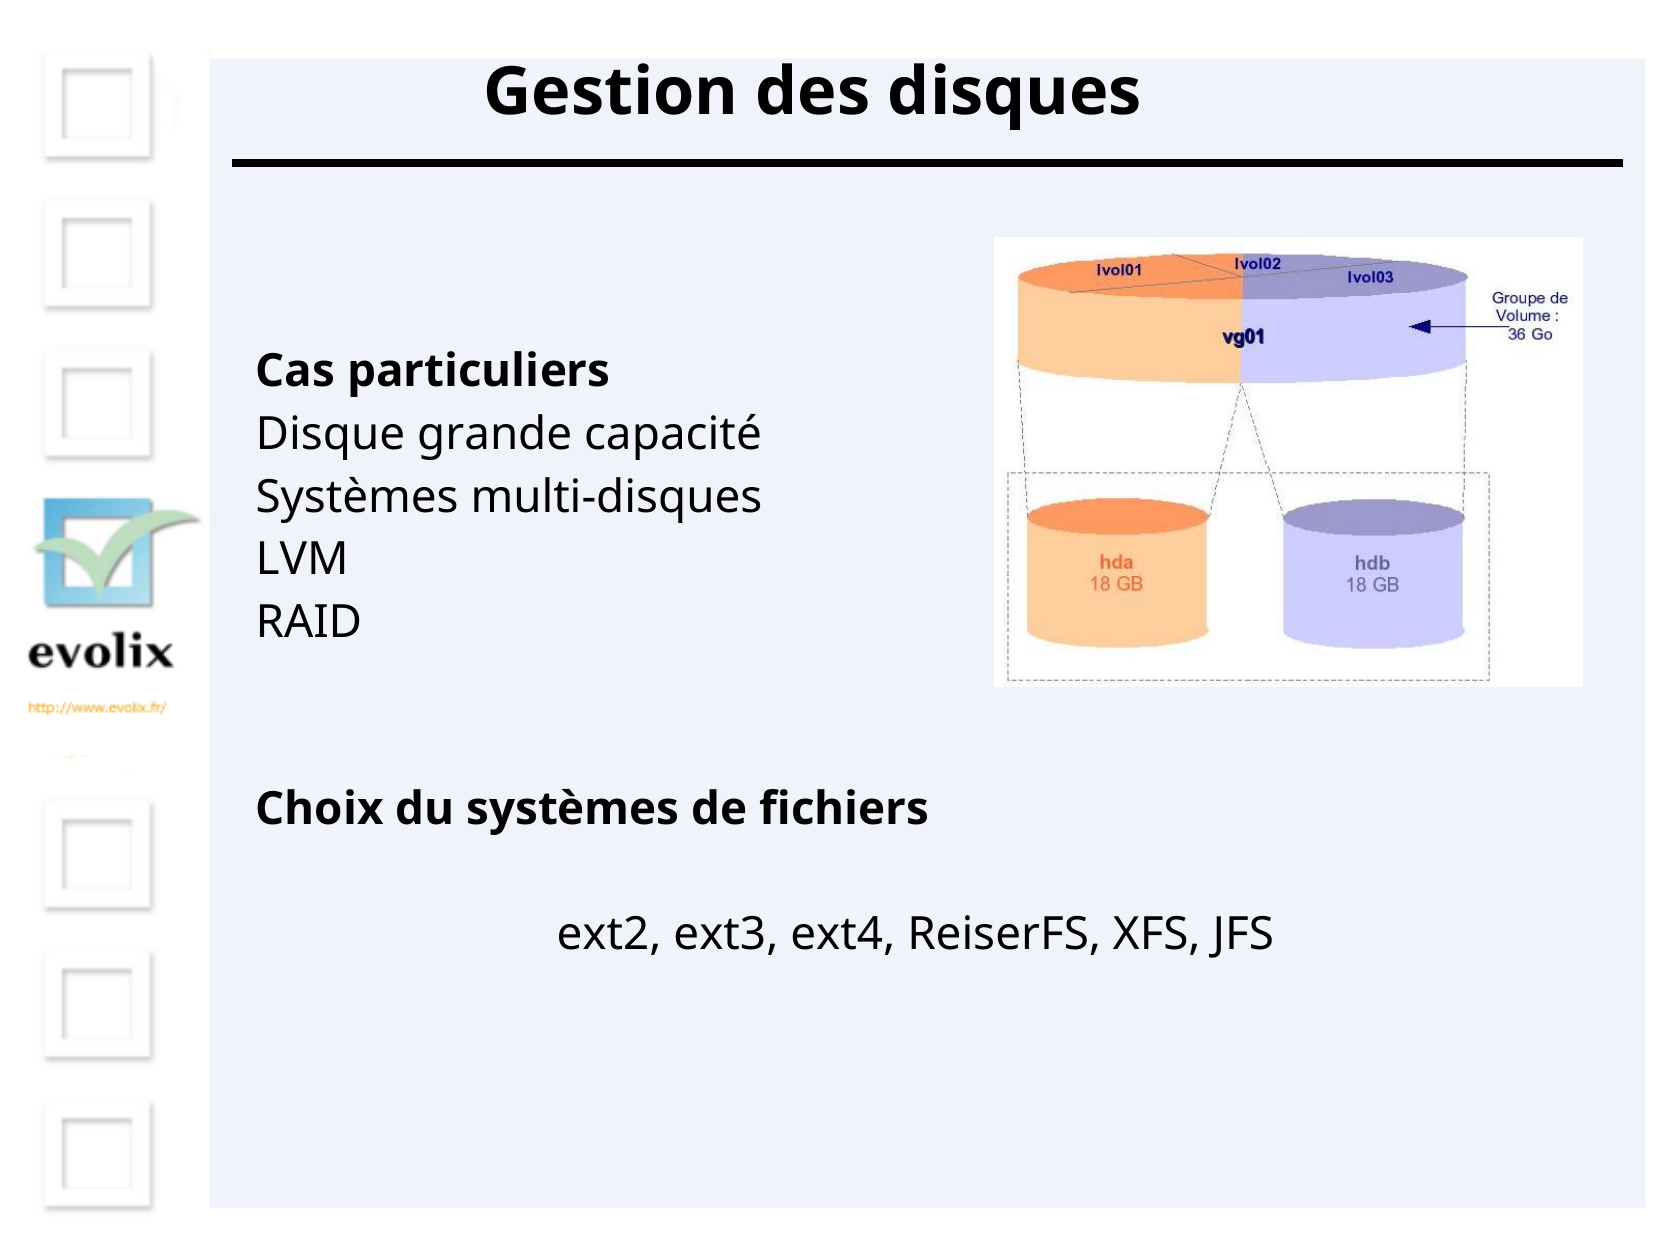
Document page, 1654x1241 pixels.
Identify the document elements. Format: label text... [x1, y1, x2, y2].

title Gestion des disques [22, 27, 1604, 151]
picture [0, 49, 1654, 1218]
subtitle Cas particuliers Disque grande capacité Systèmes multi-disques LVM RAID Choix du systèmes de fichiers ext2, ext3, ext4, ReiserFS, XFS, JFS [220, 289, 1576, 1137]
